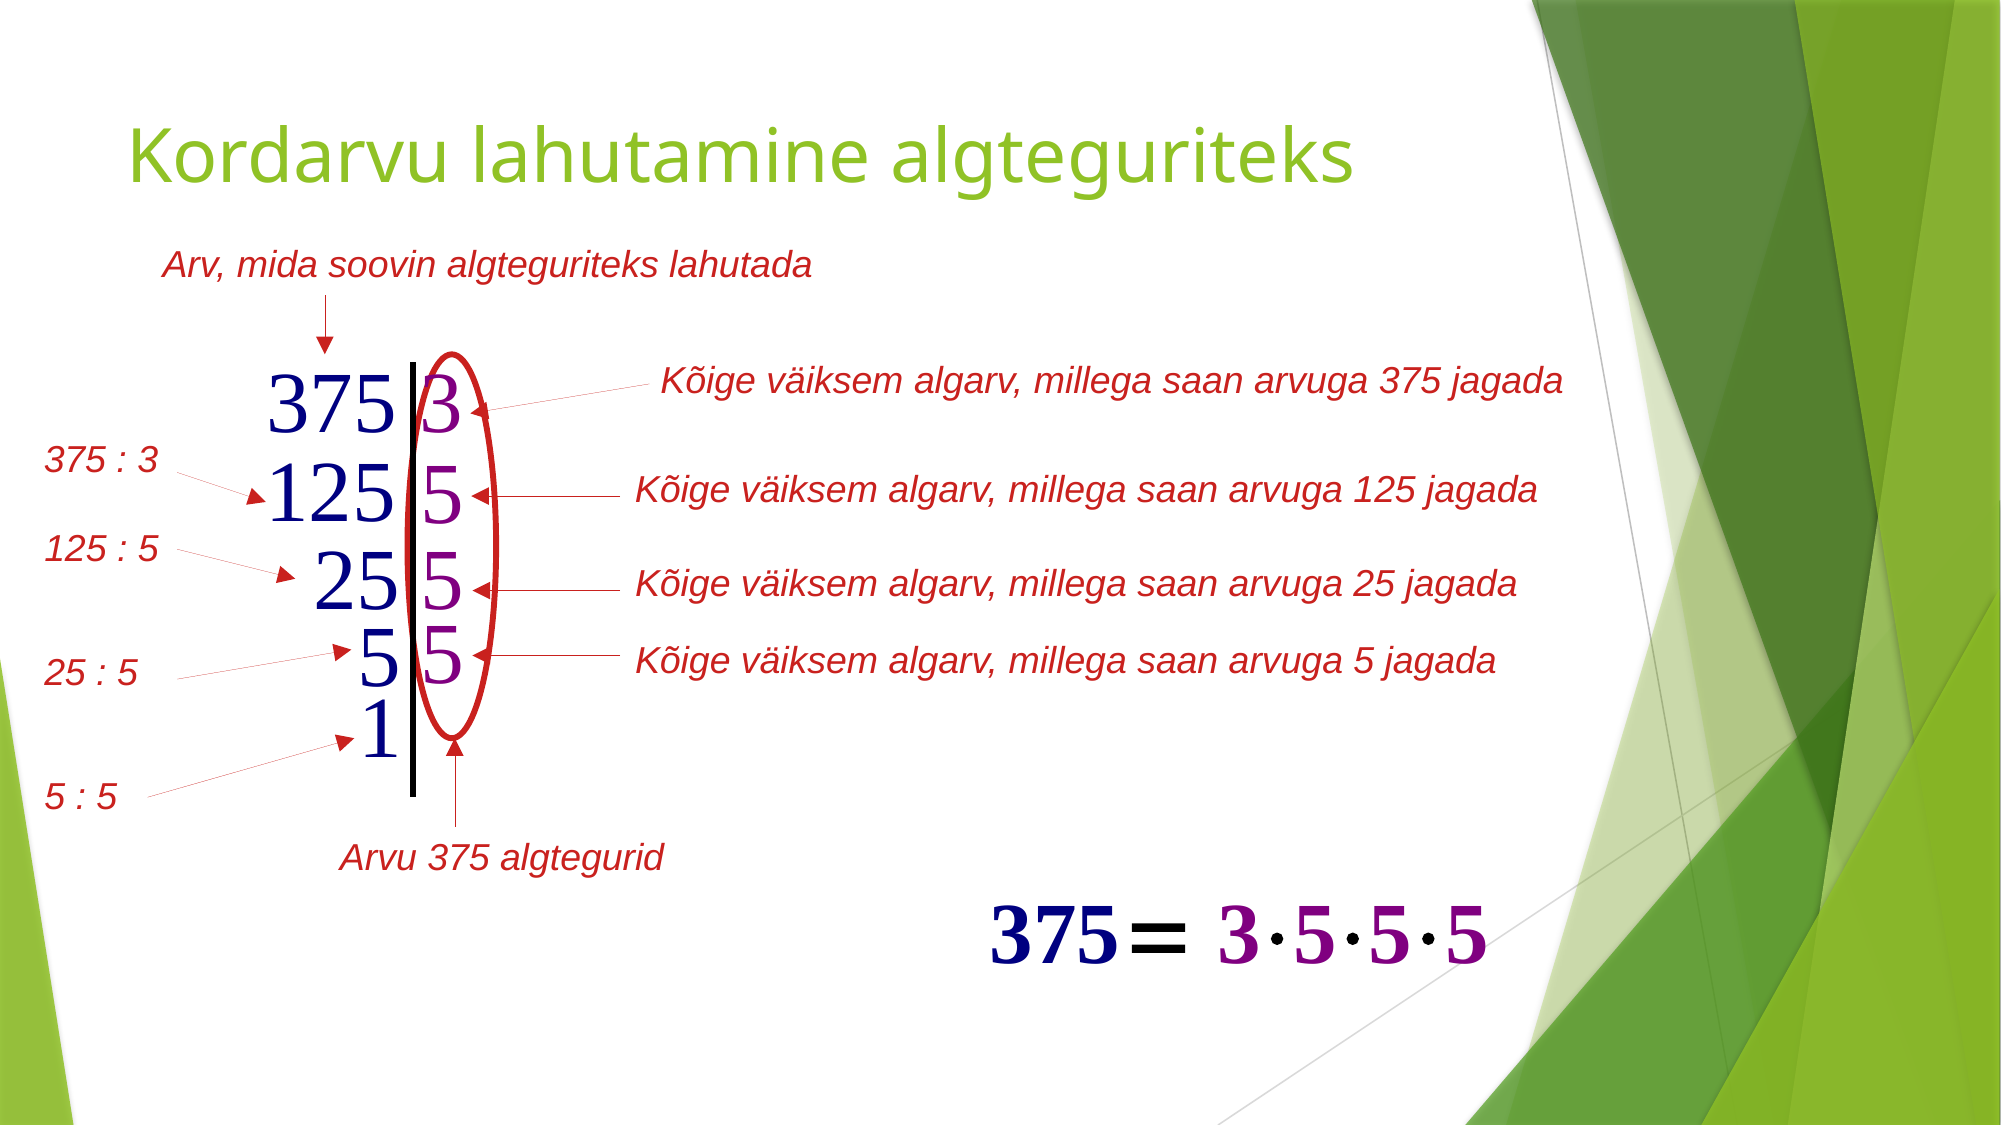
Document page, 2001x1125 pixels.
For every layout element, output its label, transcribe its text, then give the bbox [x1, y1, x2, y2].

chart [982, 885, 1496, 983]
text_box [425, 656, 487, 739]
title Kordarvu lahutamine algteguriteks [111, 99, 1522, 317]
text_box [471, 373, 482, 412]
text_box Kõige väiksem algarv, millega saan arvuga 125 jagada [620, 460, 1554, 518]
text_box 25 : 5 [29, 643, 154, 701]
text_box Arvu 375 algtegurid [325, 829, 680, 886]
text_box [471, 414, 495, 496]
text_box Kõige väiksem algarv, millega saan arvuga 5 jagada [620, 631, 1512, 689]
text_box 375 : 3 [28, 431, 174, 488]
chart [413, 354, 472, 702]
text_box 125 : 5 [29, 519, 174, 577]
text_box [472, 497, 497, 590]
chart [259, 354, 409, 776]
text_box 5 : 5 [29, 767, 133, 825]
text_box Kõige väiksem algarv, millega saan arvuga 375 jagada [645, 352, 1579, 410]
text_box [472, 591, 495, 655]
text_box Arv, mida soovin algteguriteks lahutada [147, 236, 828, 294]
text_box Kõige väiksem algarv, millega saan arvuga 25 jagada [620, 555, 1533, 612]
